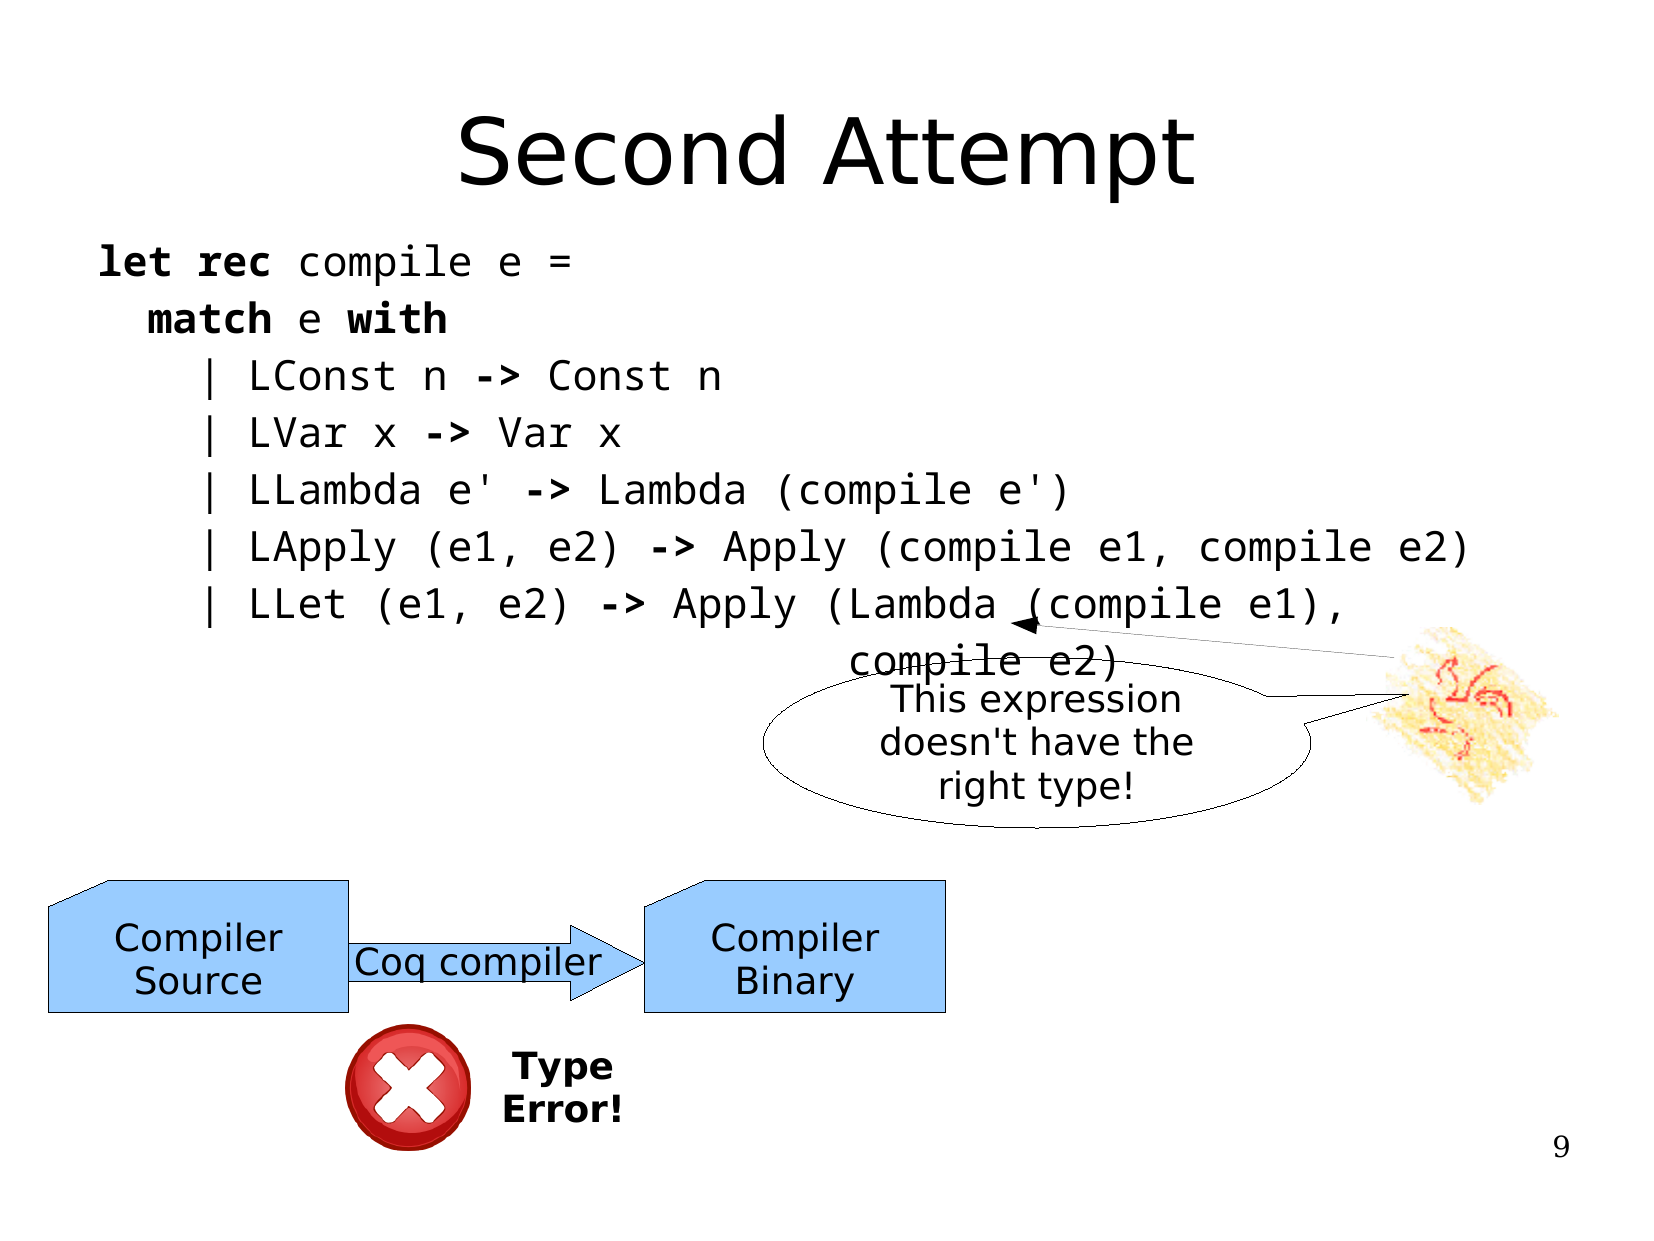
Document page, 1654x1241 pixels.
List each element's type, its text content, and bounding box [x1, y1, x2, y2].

title Second Attempt [82, 56, 1571, 250]
picture [1366, 720, 1559, 805]
text_box Coq compiler [348, 925, 645, 1001]
text_box Compiler Source [48, 880, 349, 1013]
picture [345, 1024, 471, 1151]
text_box Compiler Binary [644, 880, 946, 1013]
text_box This expression doesn't have the right type! [763, 720, 1318, 829]
text_box Type Error! [470, 1037, 656, 1139]
text_box let rec compile e = match e with | LConst n -> Const n | LVar x -> Var x | LLambda e' -> Lambda (compile e') | LApply (e1, e2) -> Apply (compile e1, compile e2) | LLet (e1, e2) -> Apply (Lambda (compile e1), compile e2) [82, 224, 1559, 720]
